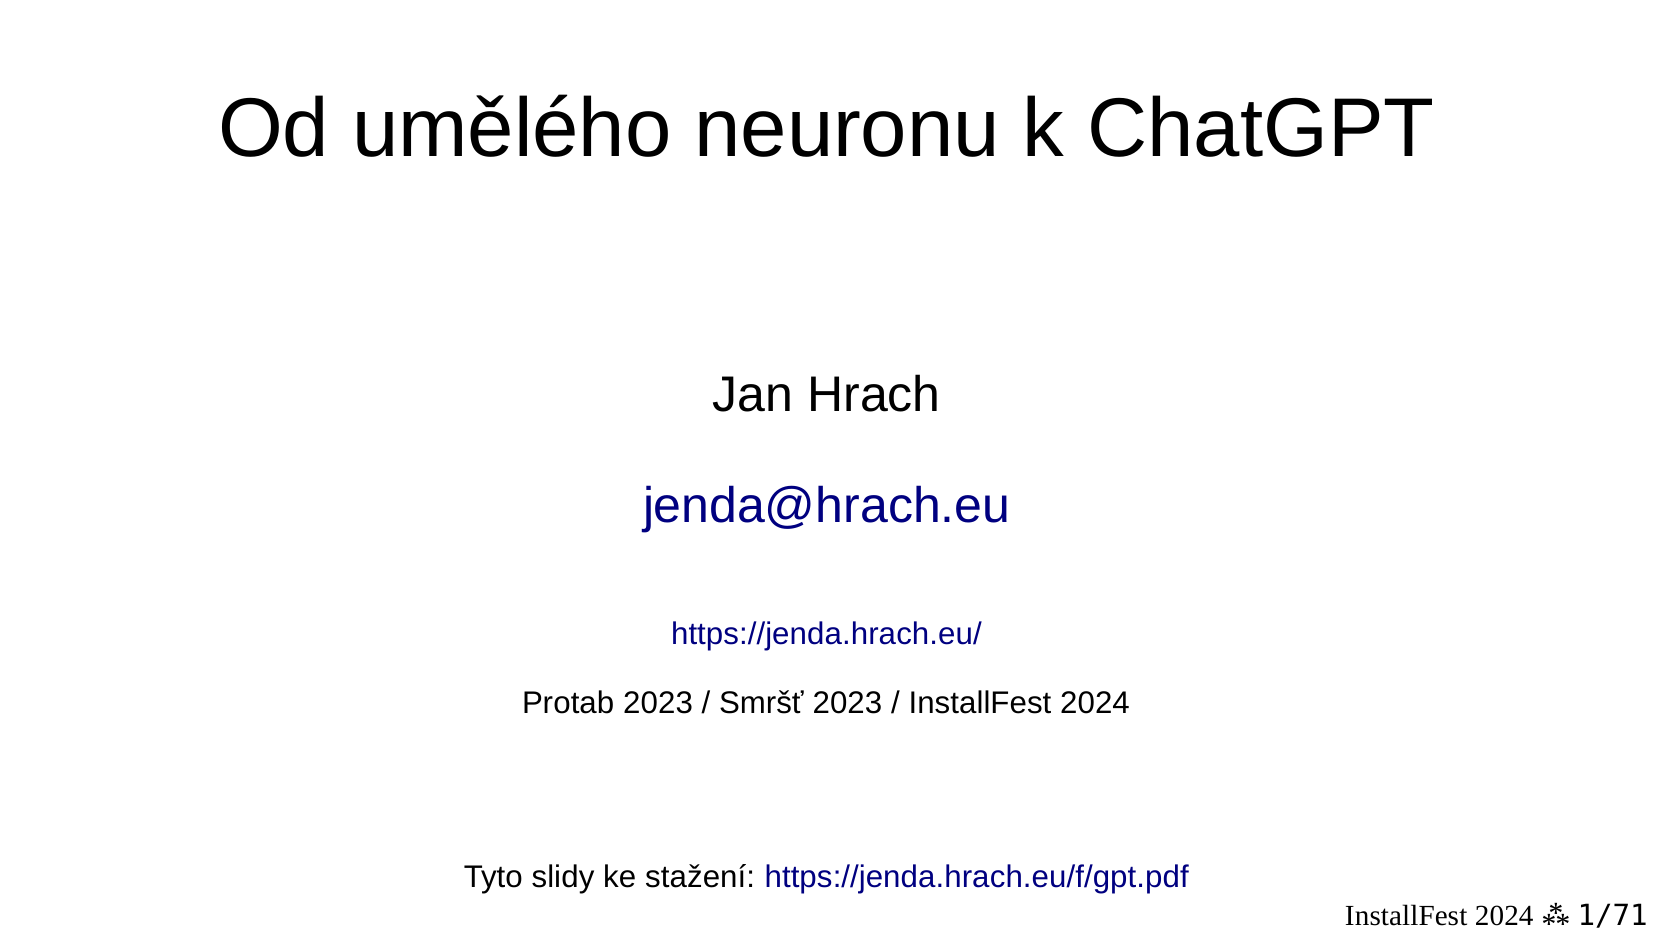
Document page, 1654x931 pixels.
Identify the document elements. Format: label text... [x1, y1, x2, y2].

subtitle Jan Hrach jenda@hrach.eu https://jenda.hrach.eu/ Protab 2023 / Smršť 2023 / InstallFest 2024 Tyto slidy ke stažení: https://jenda.hrach.eu/f/gpt.pdf [82, 330, 1571, 930]
title Od umělého neuronu k ChatGPT [82, 41, 1571, 214]
